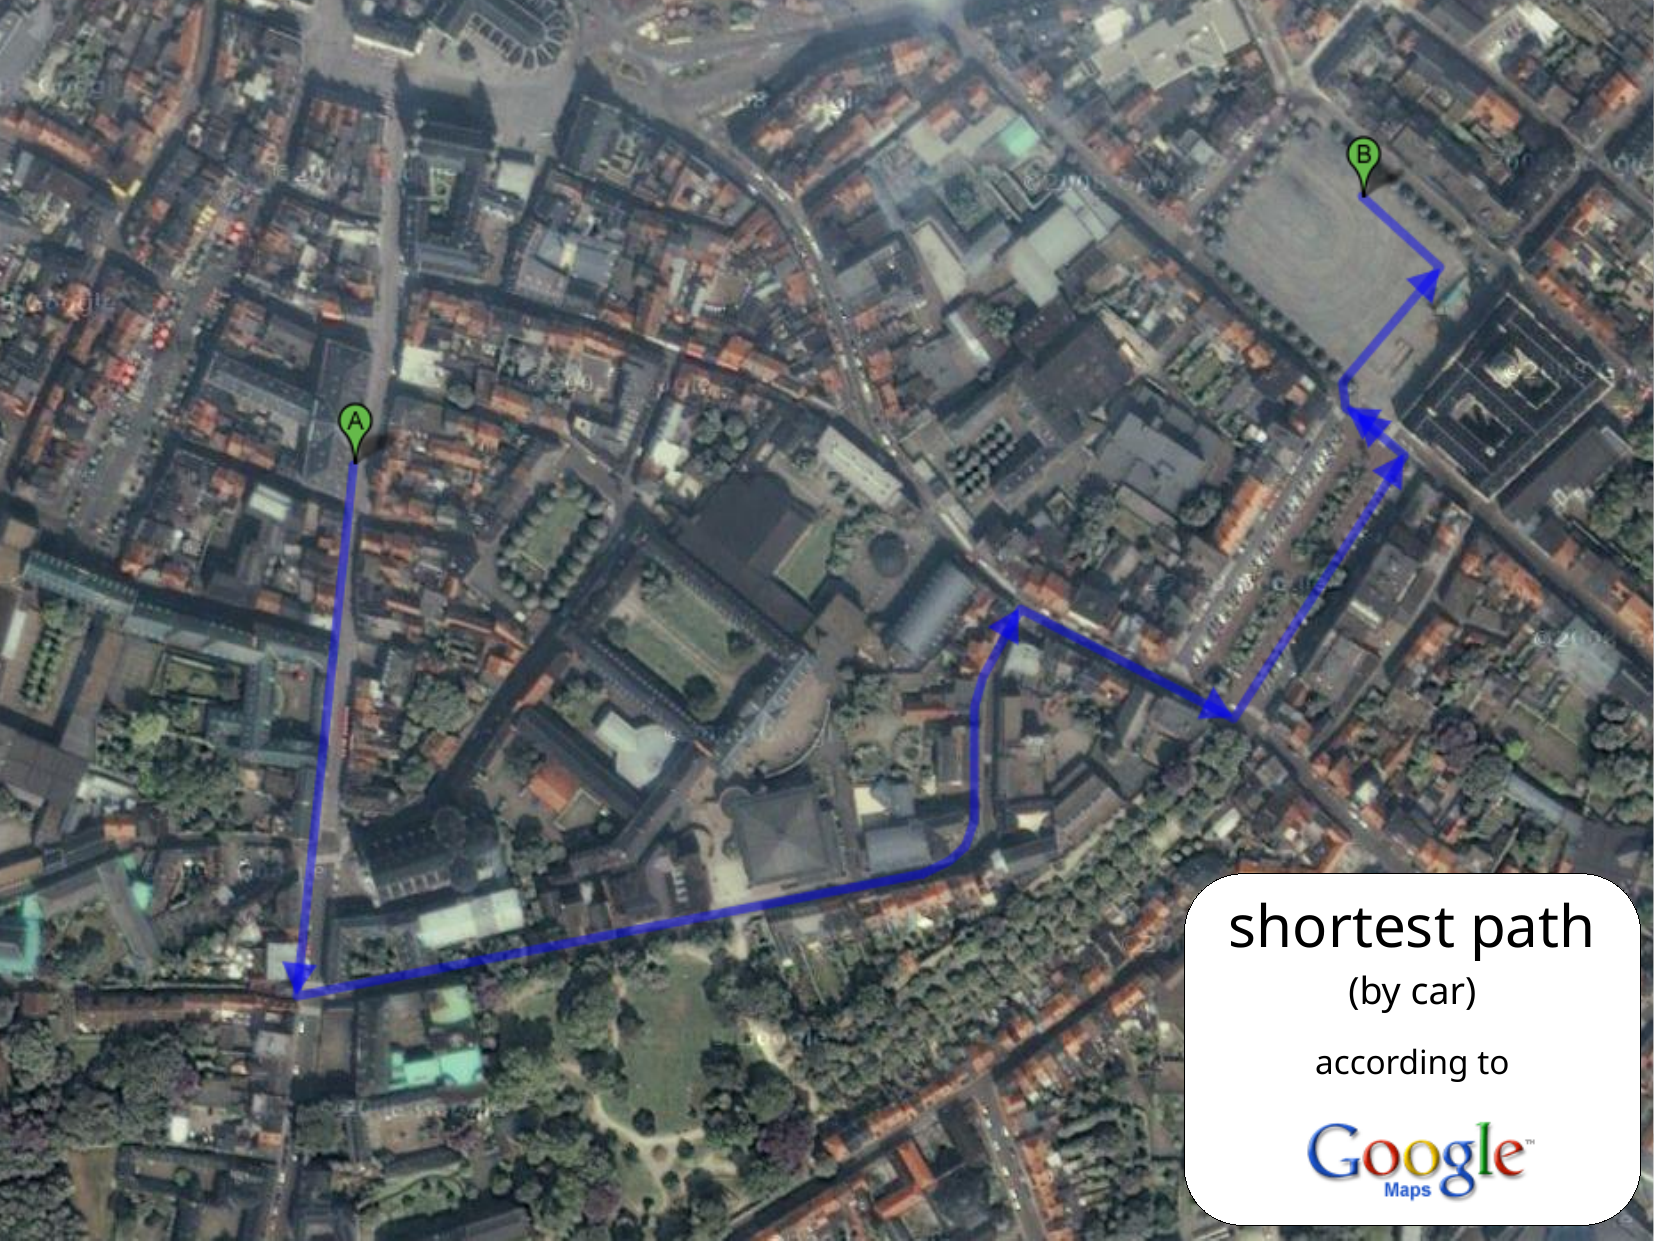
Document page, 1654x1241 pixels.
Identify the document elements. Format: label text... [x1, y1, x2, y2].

text_box shortest path (by car) according to [1184, 873, 1641, 1226]
picture [0, 0, 1654, 1241]
